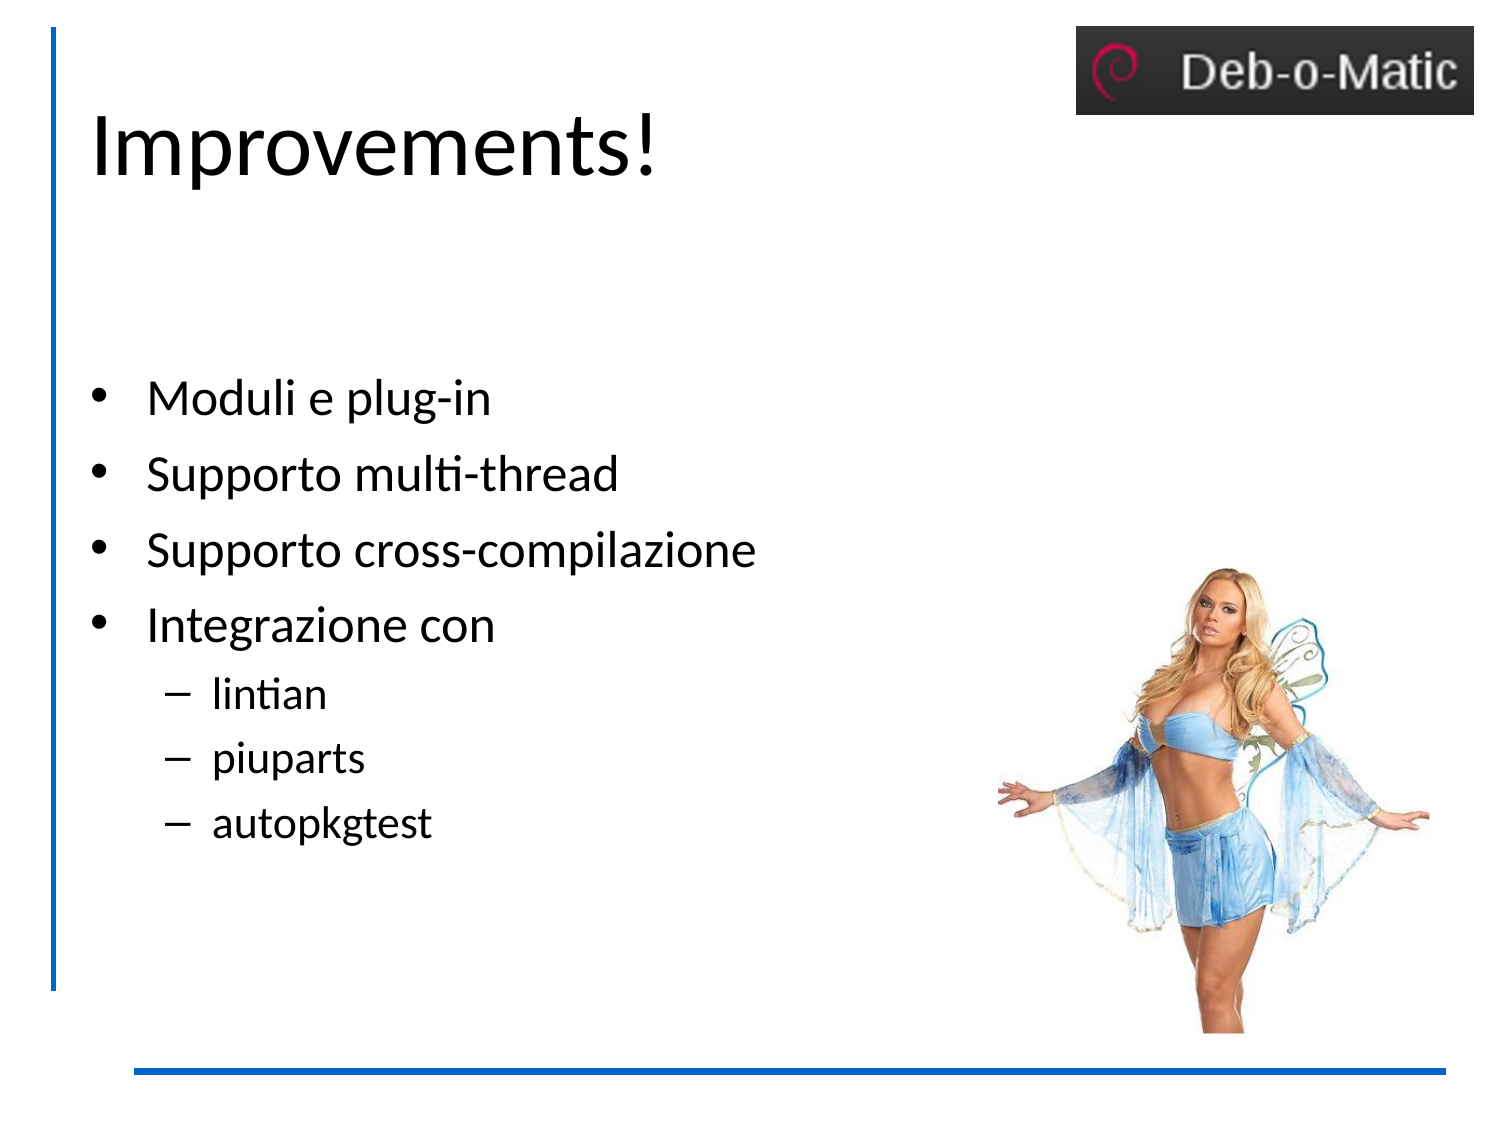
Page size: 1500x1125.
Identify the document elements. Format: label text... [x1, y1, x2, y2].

list Moduli e plug-in Supporto multi-thread Supporto cross-compilazione Integrazione con lintian piuparts autopkgtest [75, 262, 1425, 1005]
picture [1076, 26, 1474, 115]
title Improvements! [75, 45, 1425, 233]
picture [998, 567, 1437, 1040]
